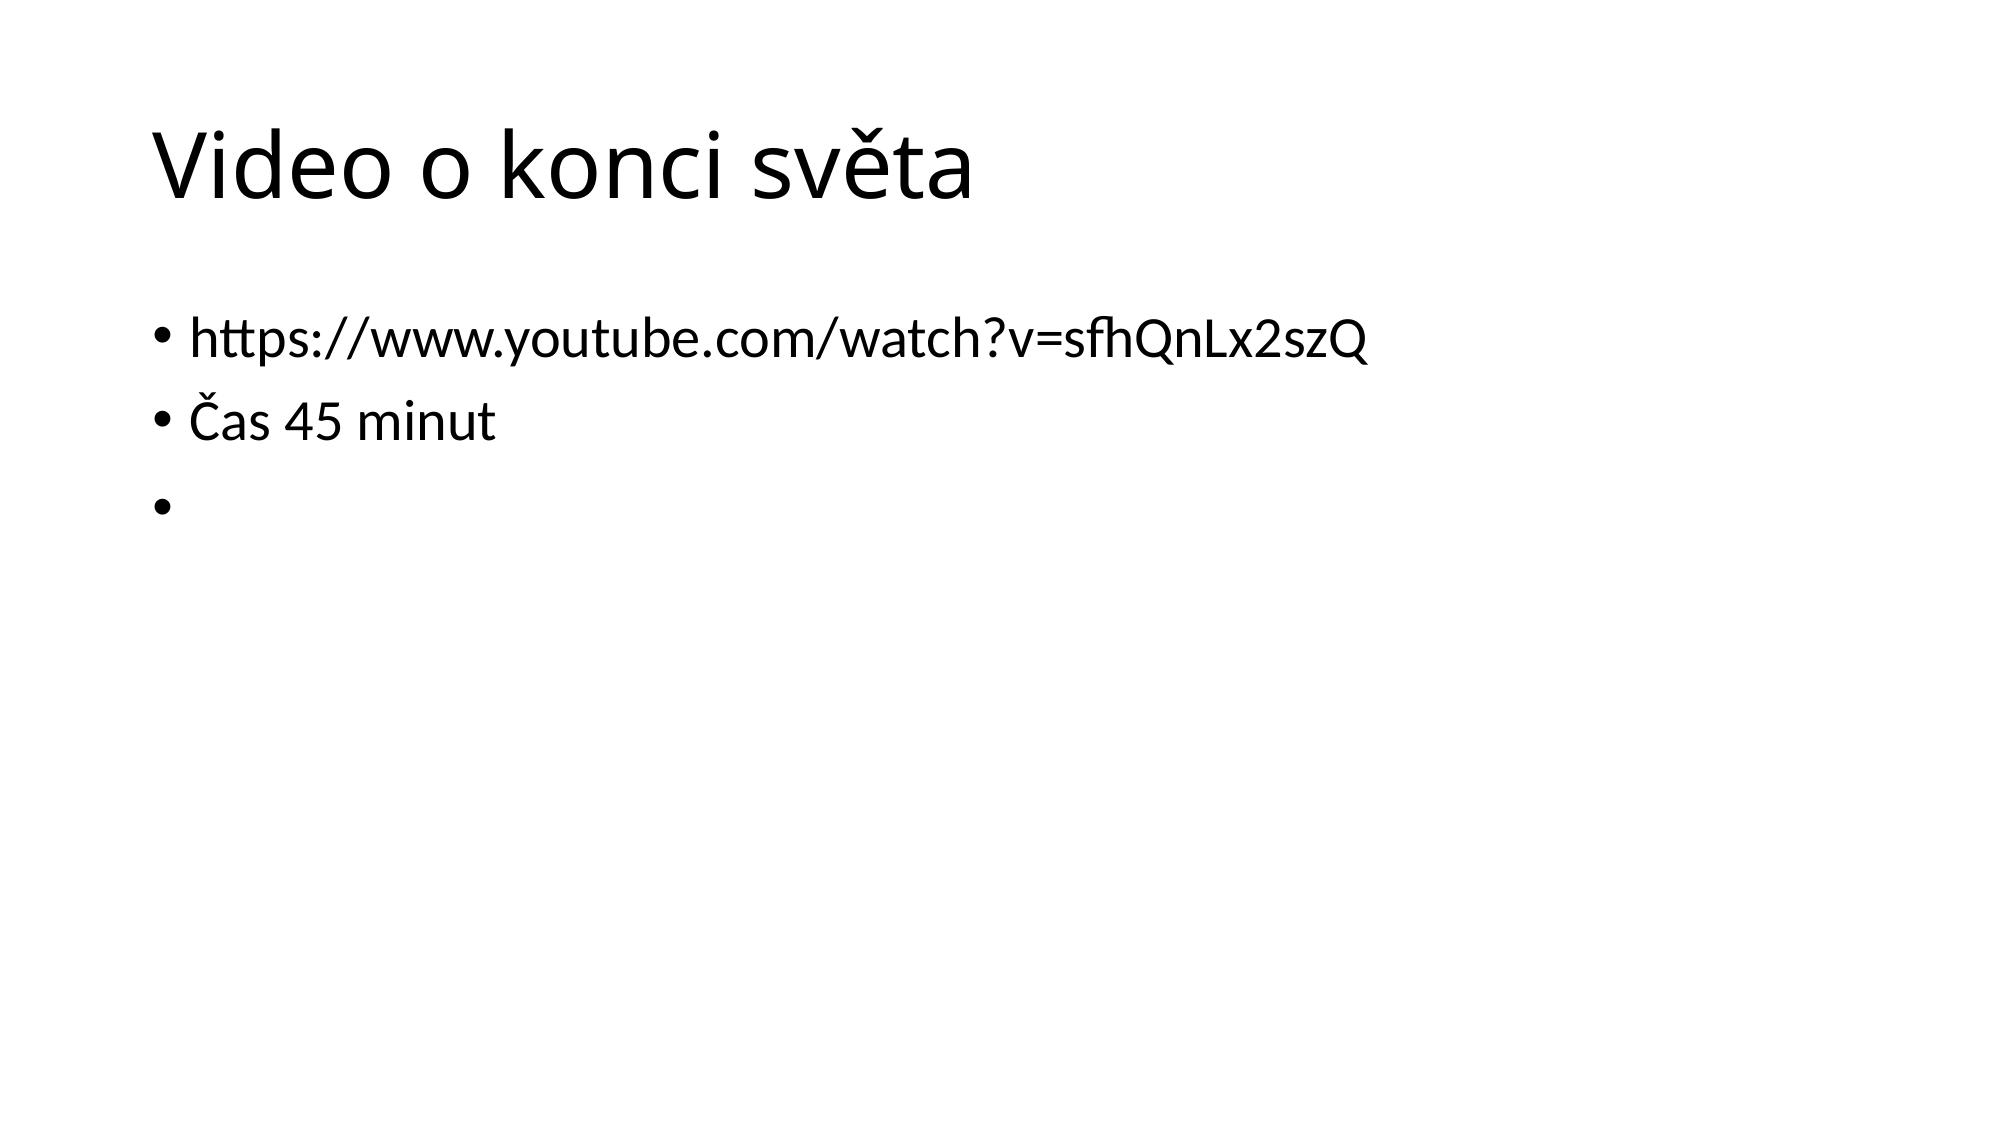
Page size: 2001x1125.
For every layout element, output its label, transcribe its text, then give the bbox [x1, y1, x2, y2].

title Video o konci světa [137, 59, 1863, 278]
list https://www.youtube.com/watch?v=sfhQnLx2szQ Čas 45 minut [137, 299, 1863, 1014]
